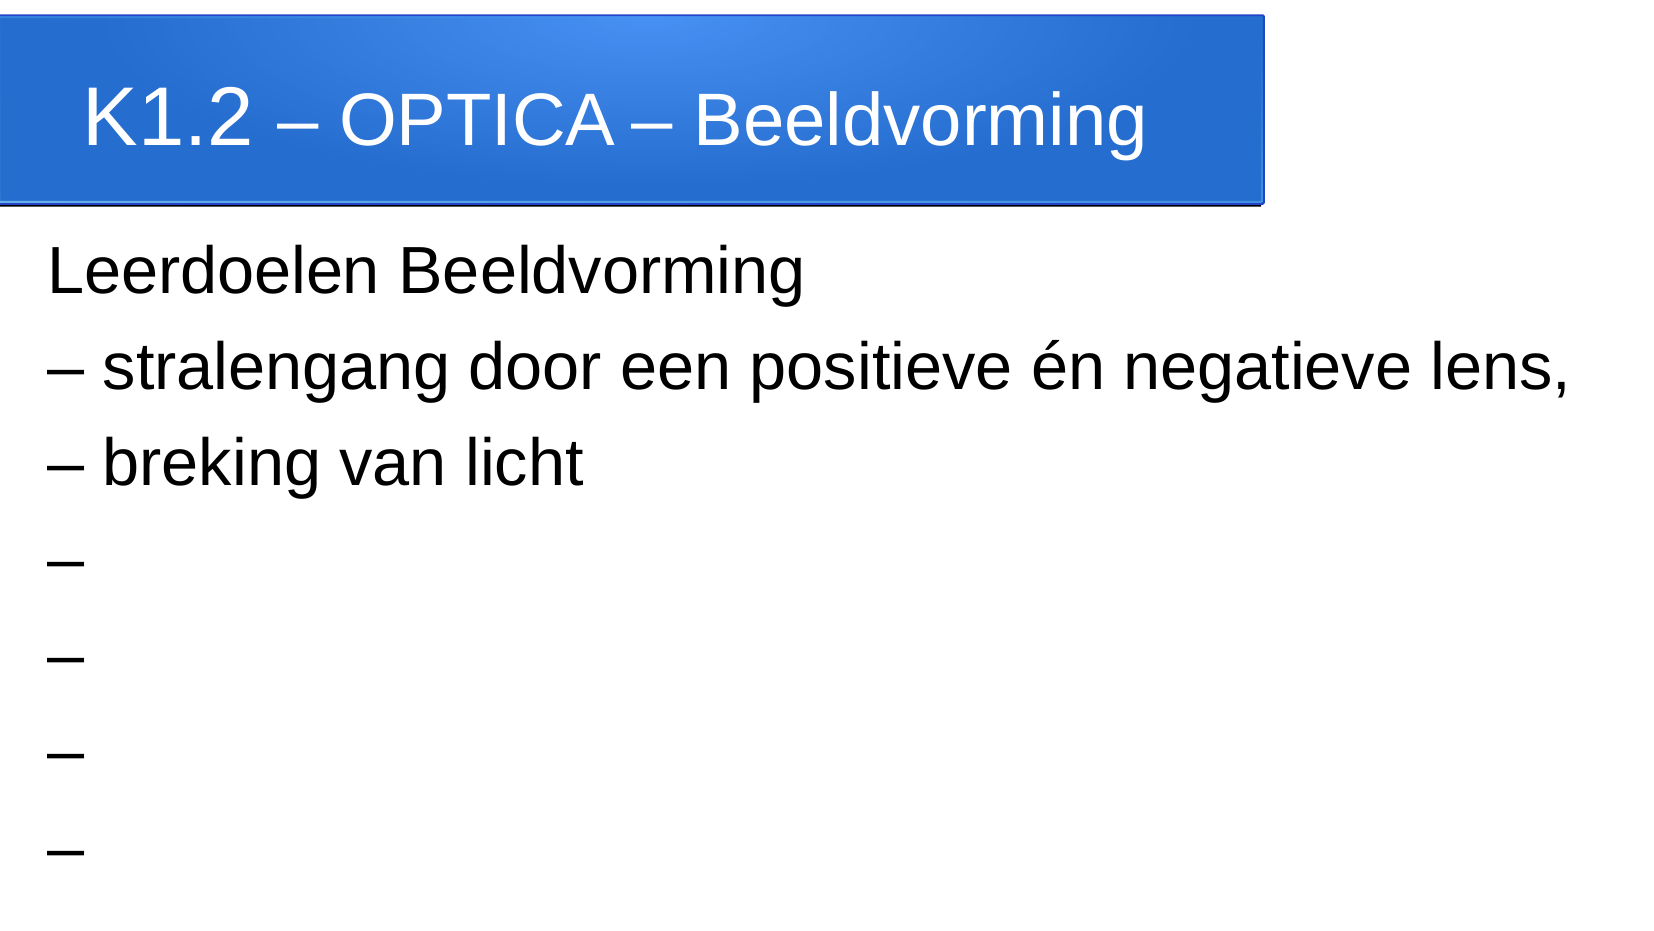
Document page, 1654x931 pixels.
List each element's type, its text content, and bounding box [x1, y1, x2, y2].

subtitle Leerdoelen Beeldvorming – stralengang door een positieve én negatieve lens, – breking van licht (“kruiwagen op boeren-erf”), – breking door een plan-parallelle plaat, – constructie stralengang, – (on)scherp, – berekeningen. [47, 236, 1607, 922]
title K1.2 – OPTICA – Beeldvorming [82, 35, 1235, 189]
